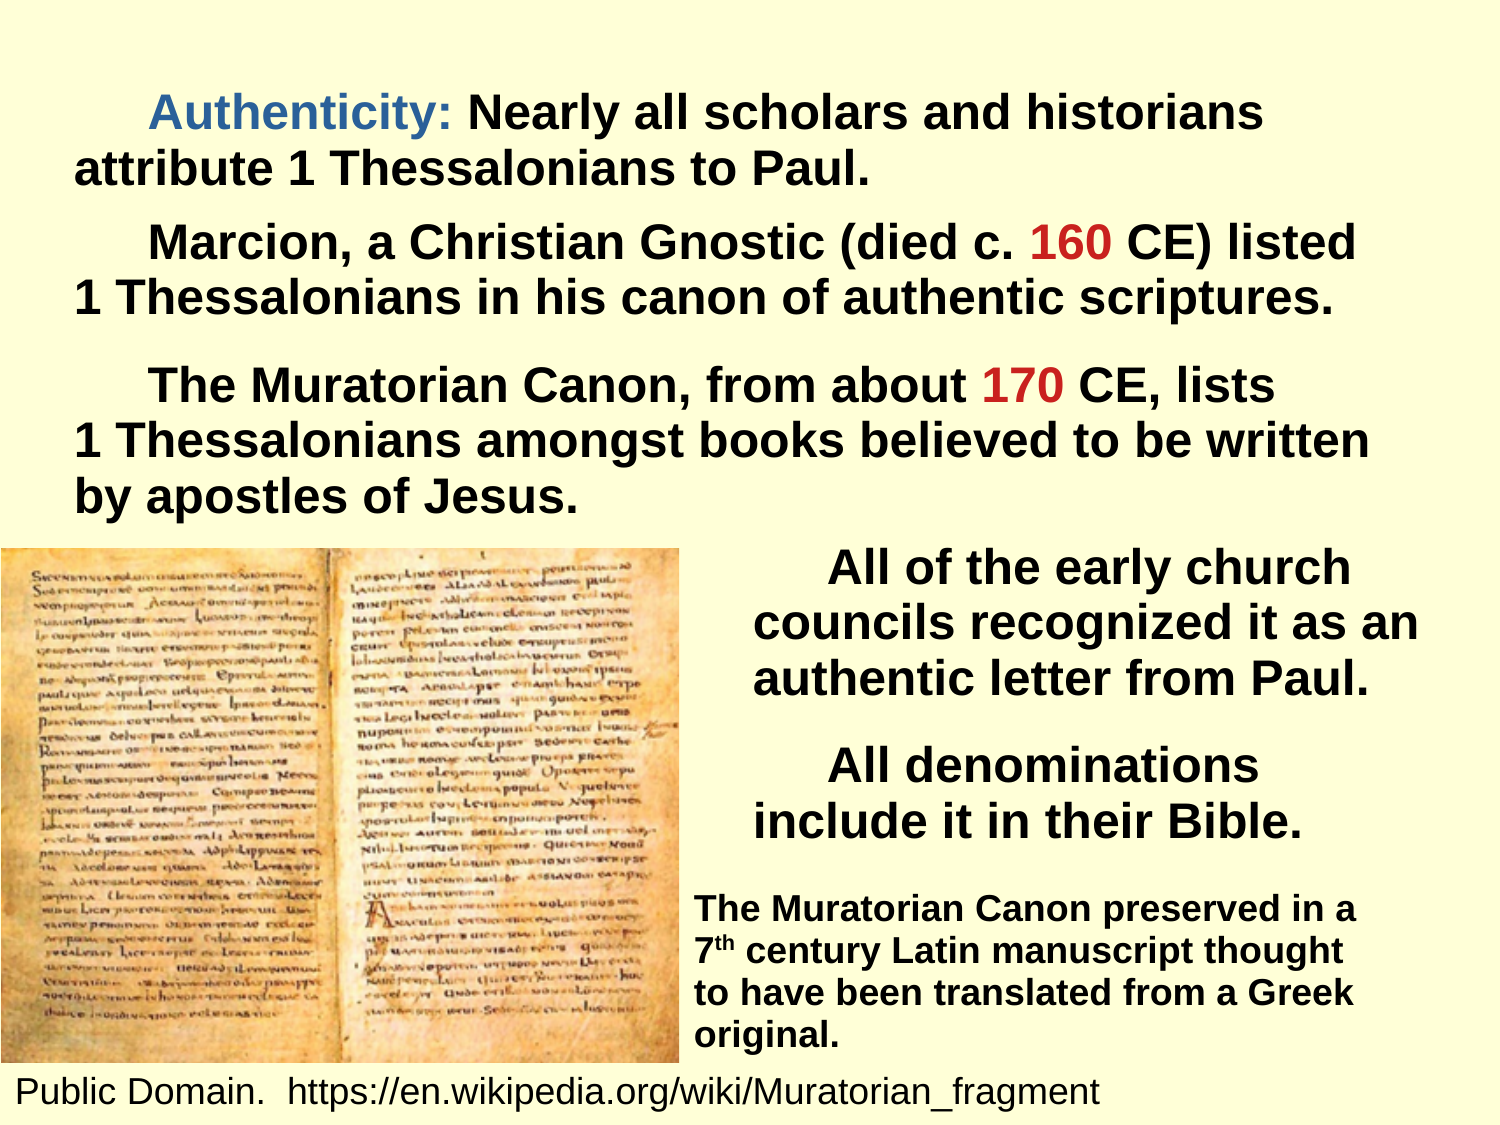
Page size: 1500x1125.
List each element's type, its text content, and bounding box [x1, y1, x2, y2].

text_box All of the early church councils recognized it as an authentic letter from Paul. [738, 531, 1447, 714]
picture [0, 546, 680, 1062]
text_box Public Domain. https://en.wikipedia.org/wiki/Muratorian_fragment [0, 1062, 1123, 1123]
text_box The Muratorian Canon, from about 170 CE, lists 1 Thessalonians amongst books believed to be written by apostles of Jesus. [59, 349, 1388, 532]
text_box All denominations include it in their Bible. [738, 729, 1447, 857]
text_box Marcion, a Christian Gnostic (died c. 160 CE) listed 1 Thessalonians in his canon of authentic scriptures. [59, 206, 1388, 334]
text_box Authenticity: Nearly all scholars and historians attribute 1 Thessalonians to Paul. [59, 77, 1477, 204]
text_box The Muratorian Canon preserved in a 7th century Latin manuscript thought to have been translated from a Greek original. [679, 880, 1388, 1063]
